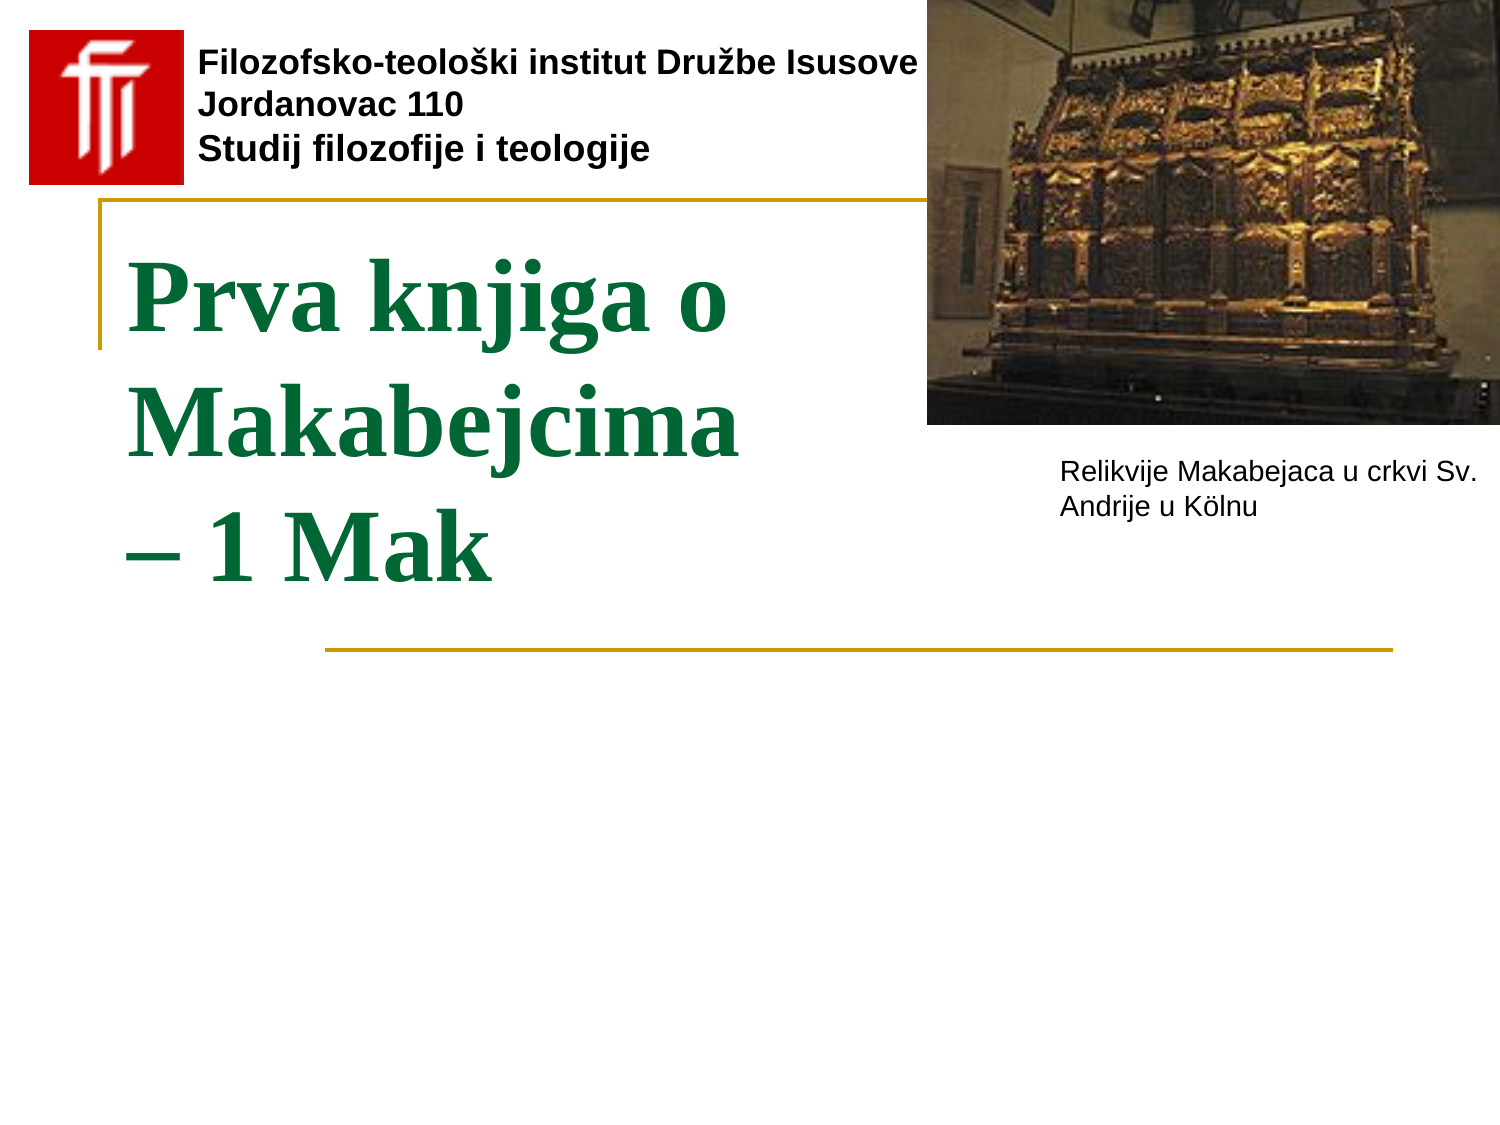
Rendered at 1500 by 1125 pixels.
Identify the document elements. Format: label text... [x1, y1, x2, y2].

text_box Filozofsko-teološki institut Družbe Isusove Jordanovac 110 Studij filozofije i teologije [182, 31, 951, 177]
title Prva knjiga o Makabejcima – 1 Mak [112, 220, 928, 634]
picture [927, 0, 1500, 425]
text_box Relikvije Makabejaca u crkvi Sv. Andrije u Kölnu [1045, 444, 1500, 530]
picture [29, 30, 184, 185]
